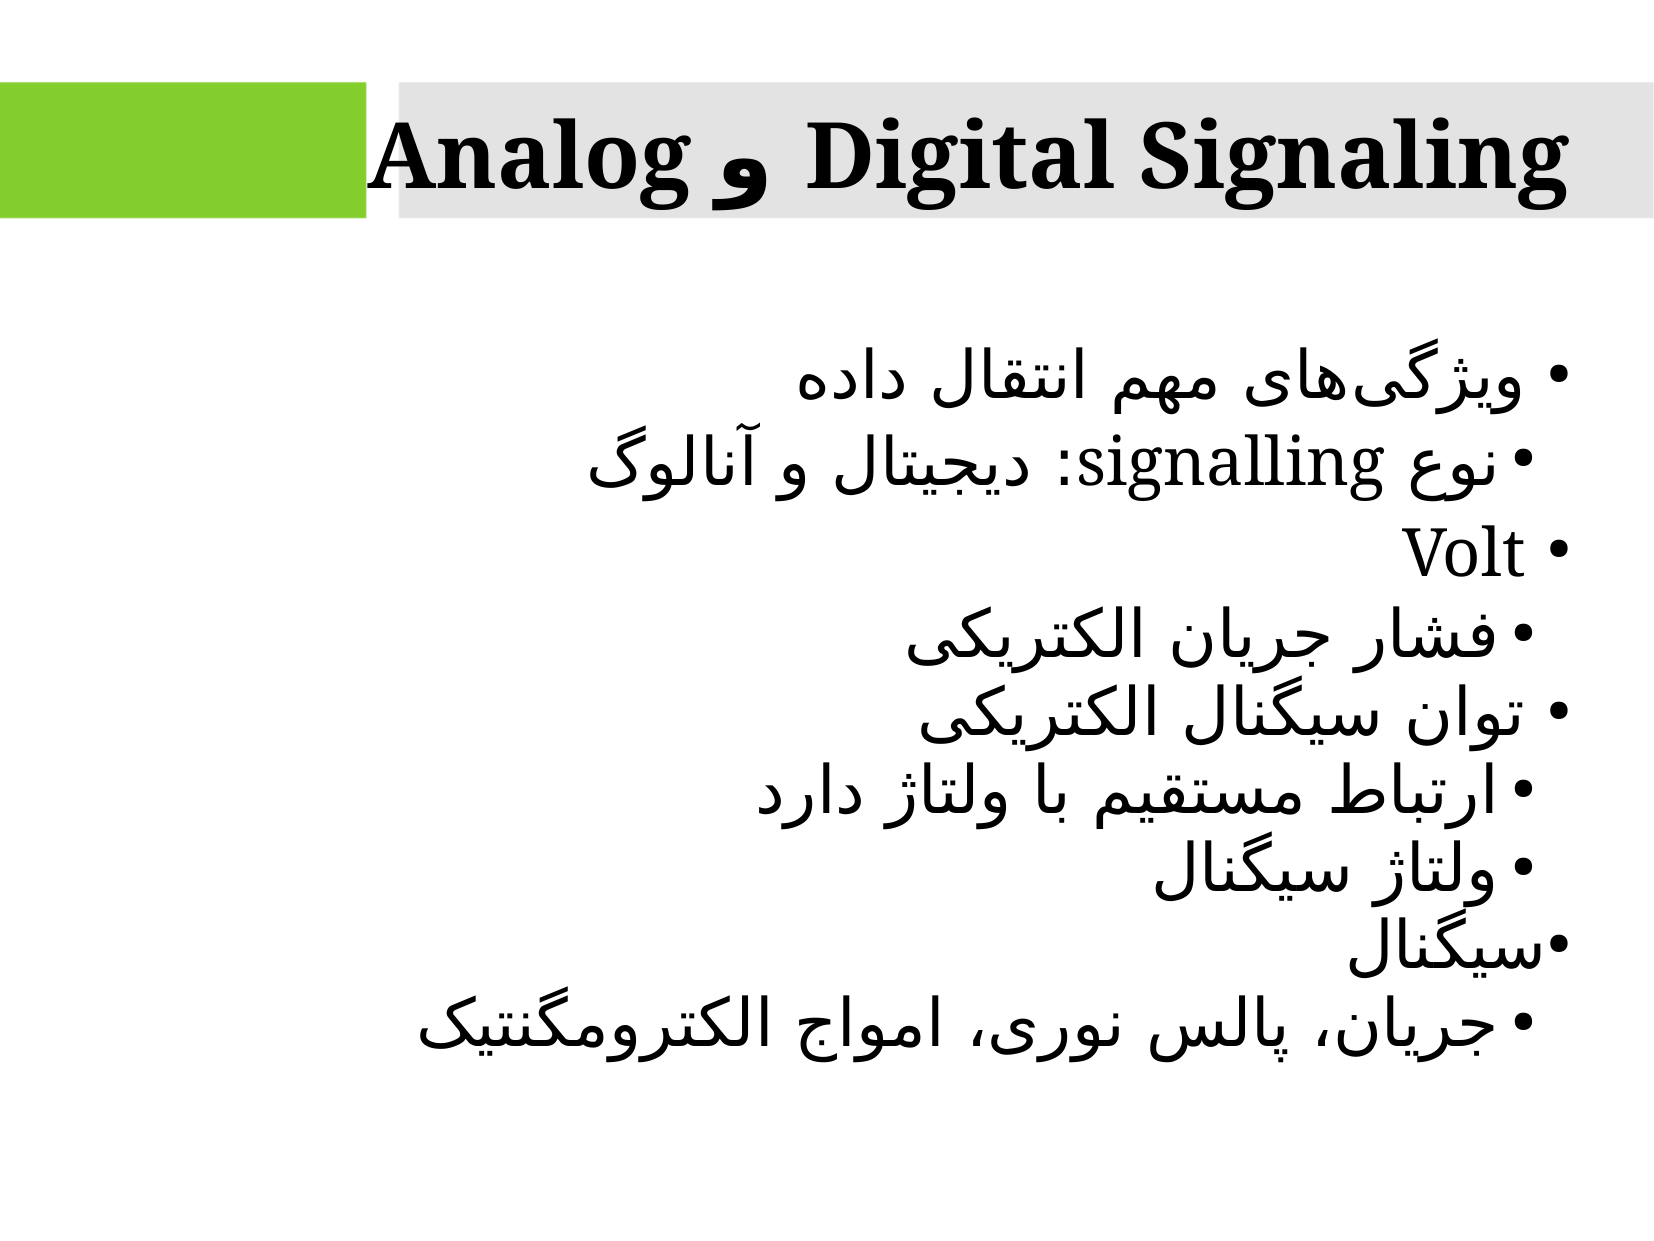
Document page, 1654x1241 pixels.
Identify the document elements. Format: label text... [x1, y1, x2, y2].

picture [0, 0, 1654, 1241]
subtitle ویژگی‌های مهم انتقال داده نوع signalling: دیجیتال و آنالوگ Volt فشار جریان الکتریکی توان سیگنال الکتریکی ارتباط مستقیم با ولتاژ دارد ولتاژ سیگنال سیگنال جریان، پالس نوری، امواج الکترومگنتیک [82, 248, 1571, 1151]
title Analog و Digital Signaling [82, 49, 1571, 248]
